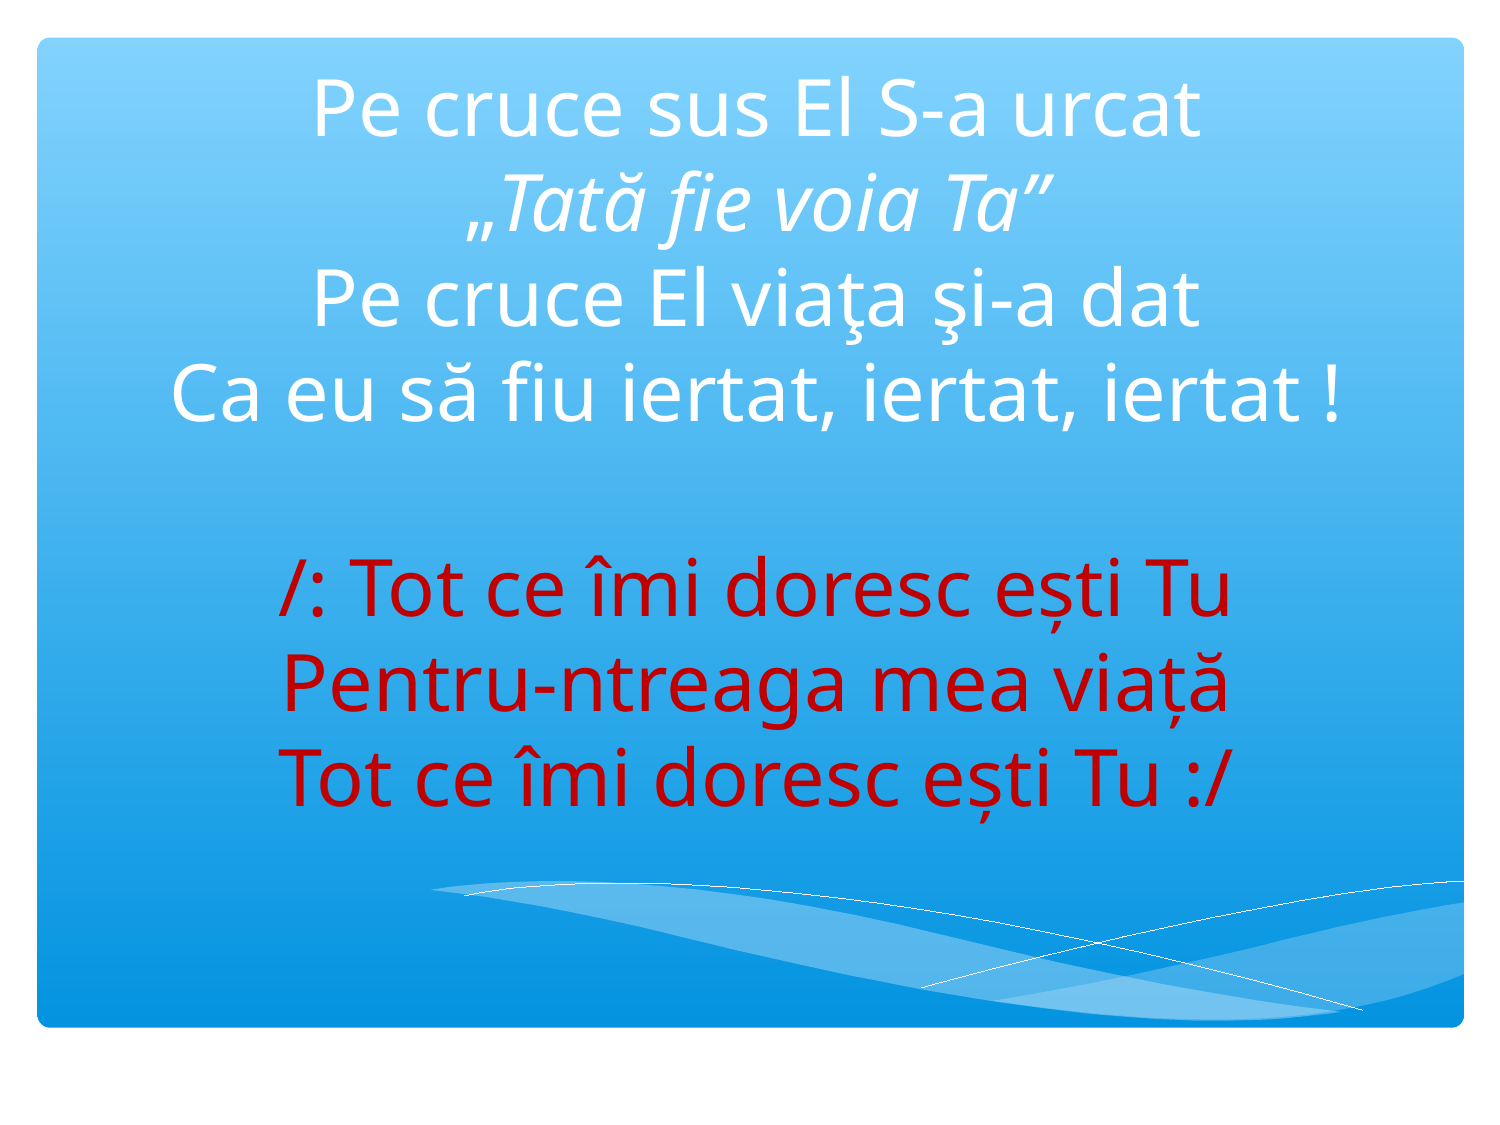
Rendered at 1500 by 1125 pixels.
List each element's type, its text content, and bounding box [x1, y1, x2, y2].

text_box Pe cruce sus El S-a urcat „Tată fie voia Ta” Pe cruce El viaţa şi-a dat Ca eu să fiu iertat, iertat, iertat ! /: Tot ce îmi doresc eşti Tu Pentru-ntreaga mea viaţă Tot ce îmi doresc eşti Tu :/ [50, 49, 1463, 988]
